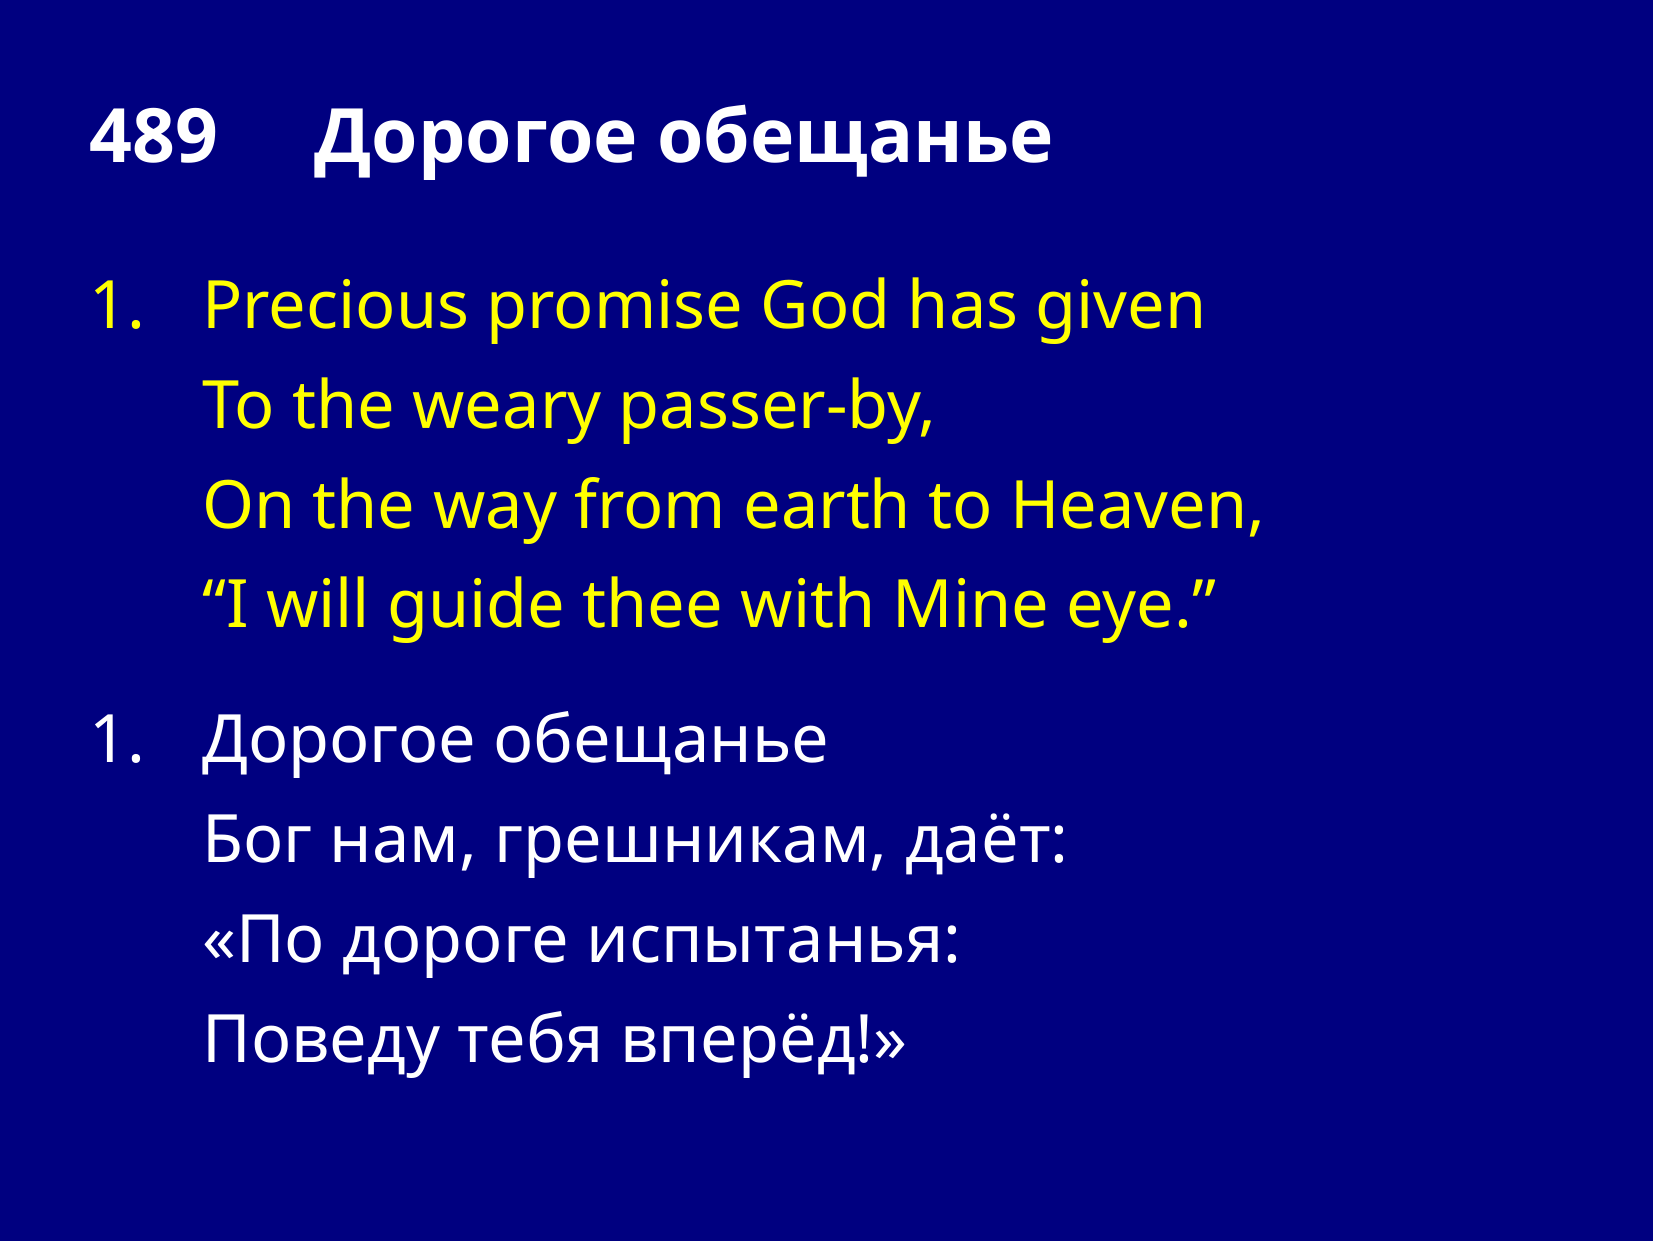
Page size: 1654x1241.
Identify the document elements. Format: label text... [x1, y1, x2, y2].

text_box 1. Precious promise God has given To the weary passer-by, On the way from earth to Heaven, “I will guide thee with Mine eye.” [75, 188, 1576, 638]
text_box 489 Дорогое обещанье [75, 75, 1576, 188]
text_box 1. Дорогое обещанье Бог нам, грешникам, даёт: «По дороге испытанья: Поведу тебя вперёд!» [75, 675, 1576, 1163]
